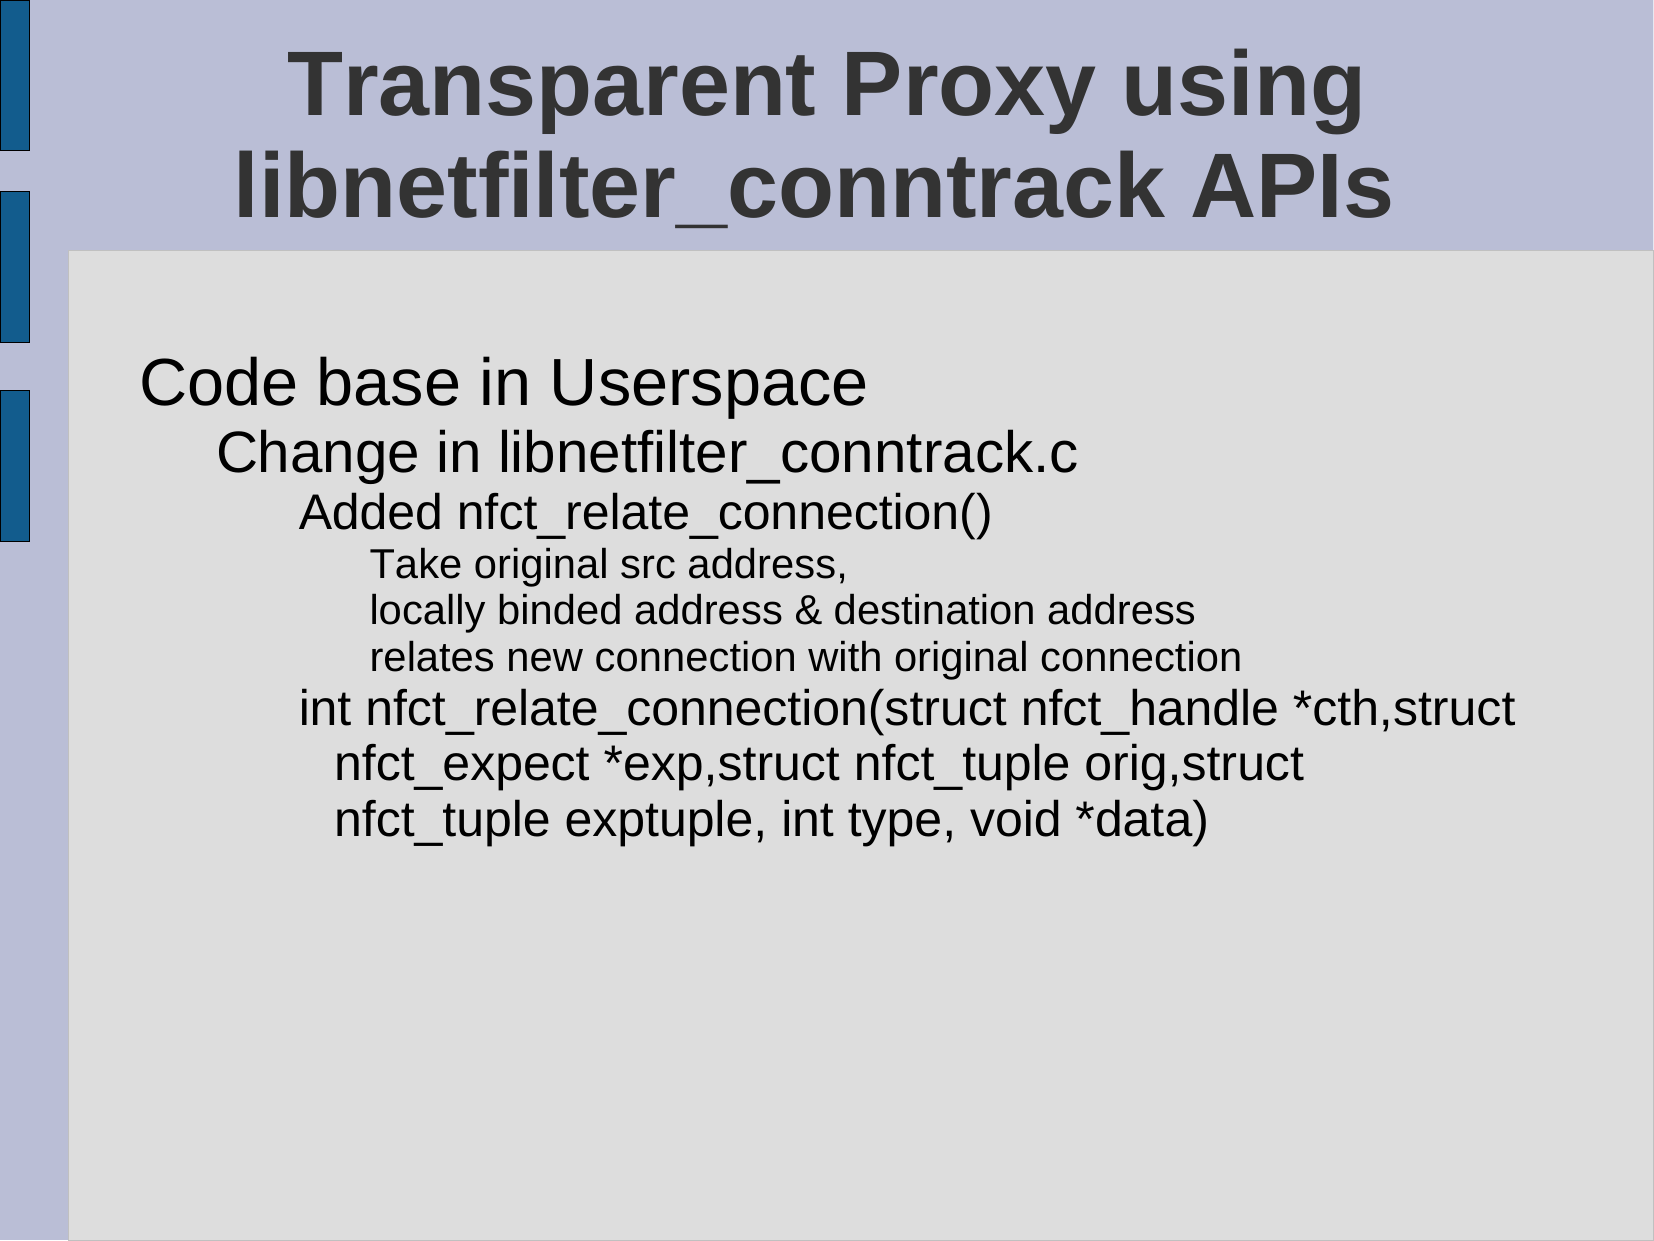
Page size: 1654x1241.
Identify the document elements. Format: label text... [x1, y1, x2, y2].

title Transparent Proxy using libnetfilter_conntrack APIs [121, 31, 1534, 239]
list Code base in Userspace Change in libnetfilter_conntrack.c Added nfct_relate_connection() Take original src address, locally binded address & destination address relates new connection with original connection int nfct_relate_connection(struct nfct_handle *cth,struct nfct_expect *exp,struct nfct_tuple orig,struct nfct_tuple exptuple, int type, void *data) [121, 344, 1534, 1127]
